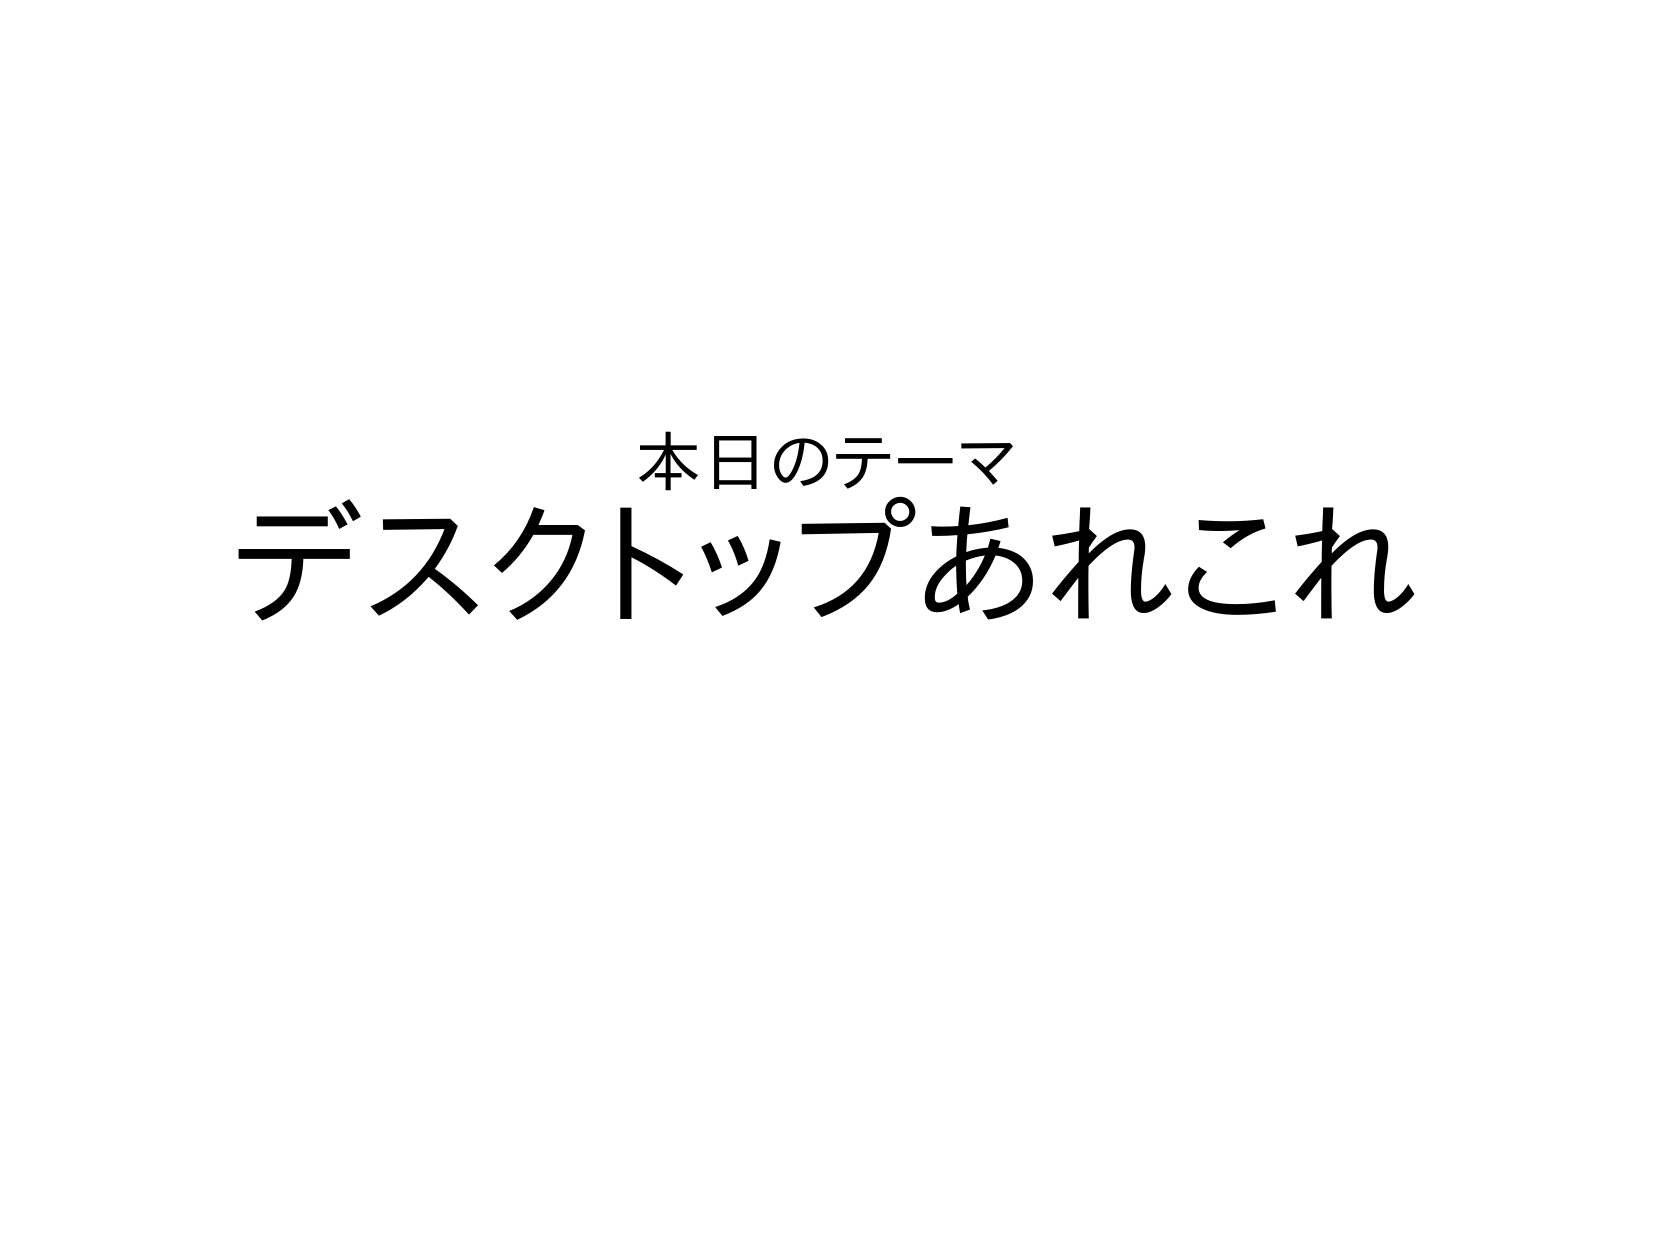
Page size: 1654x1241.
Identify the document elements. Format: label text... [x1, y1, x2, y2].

subtitle 本日のテーマ デスクトップあれこれ [82, 49, 1571, 1010]
